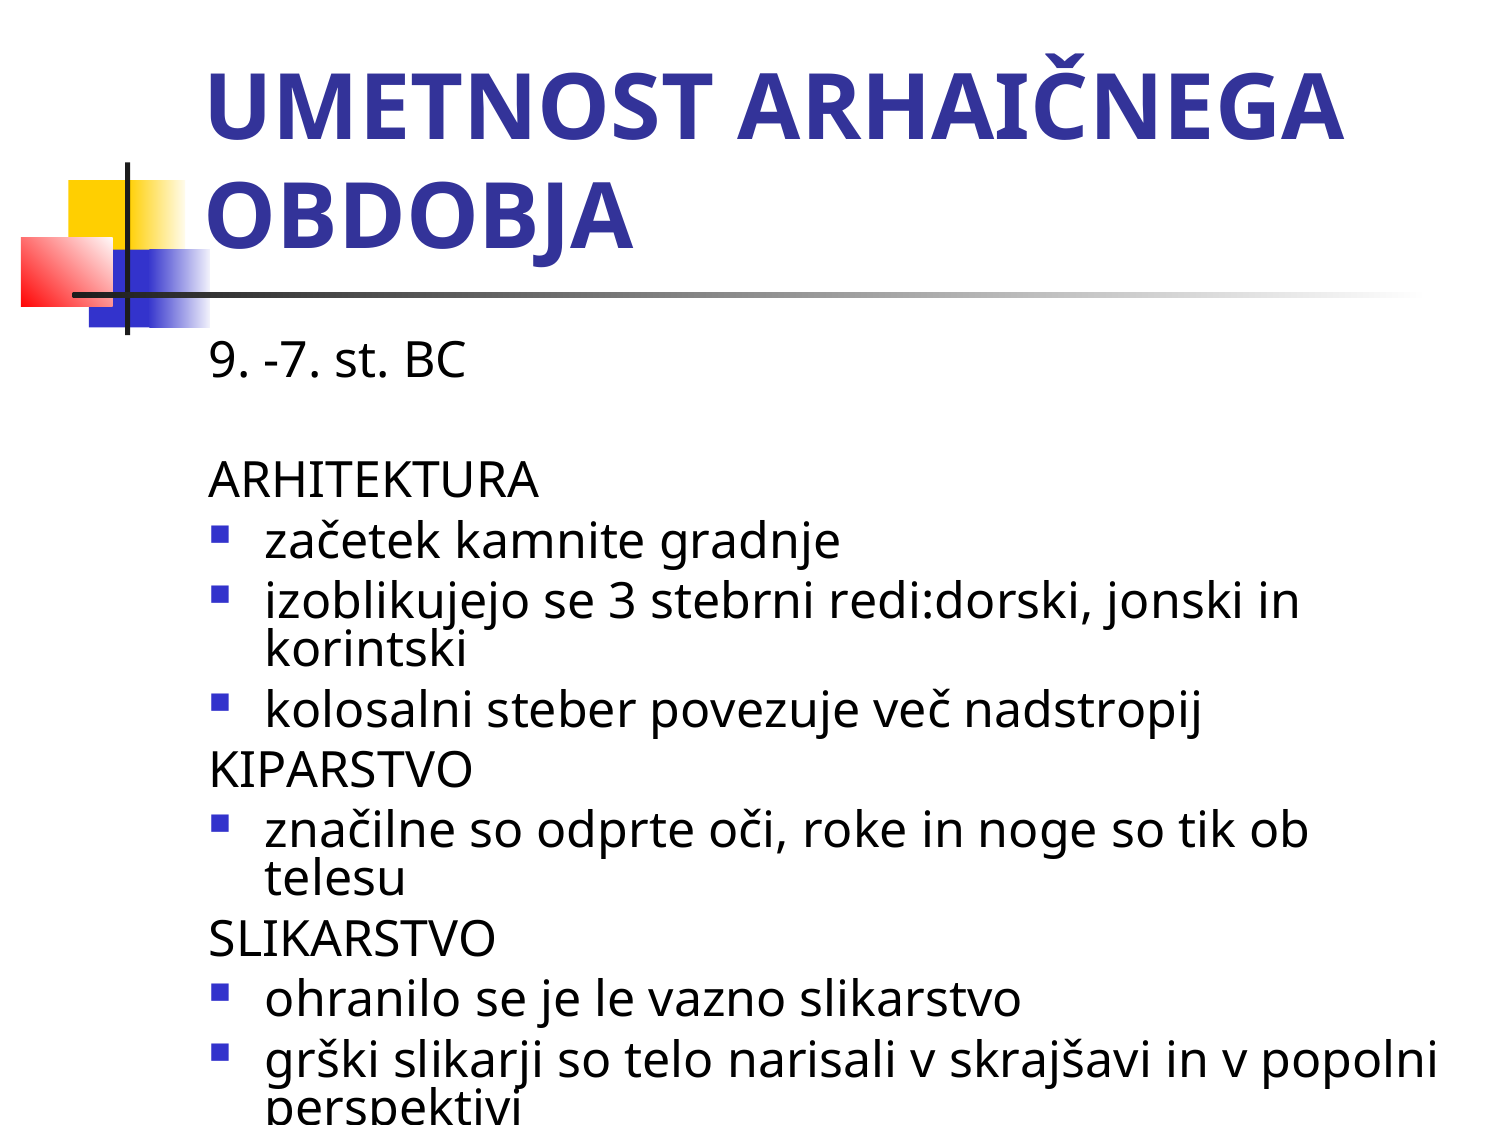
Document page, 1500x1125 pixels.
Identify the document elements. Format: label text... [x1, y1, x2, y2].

title UMETNOST ARHAIČNEGA OBDOBJA [188, 35, 1468, 276]
list 9. -7. st. BC ARHITEKTURA začetek kamnite gradnje izoblikujejo se 3 stebrni redi:dorski, jonski in korintski kolosalni steber povezuje več nadstropij KIPARSTVO značilne so odprte oči, roke in noge so tik ob telesu SLIKARSTVO ohranilo se je le vazno slikarstvo grški slikarji so telo narisali v skrajšavi in v popolni perspektivi [193, 331, 1469, 1083]
